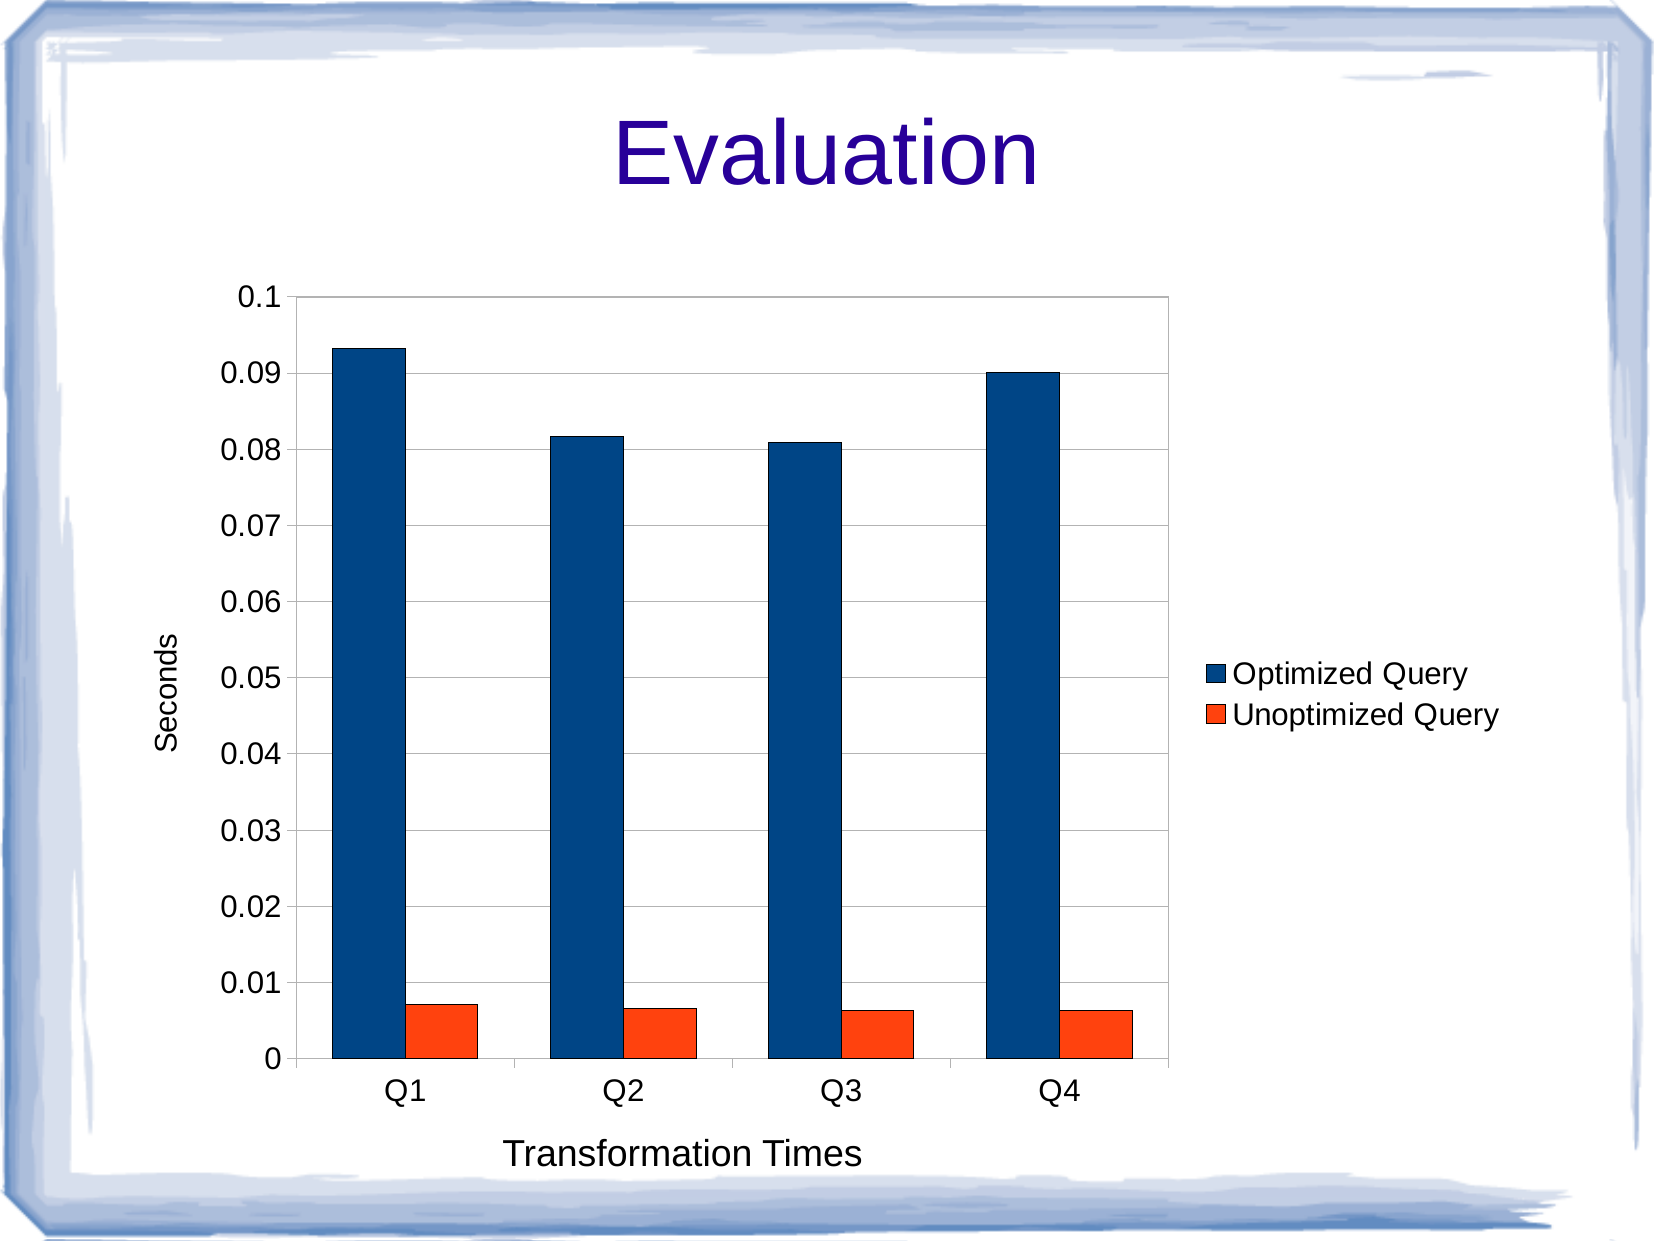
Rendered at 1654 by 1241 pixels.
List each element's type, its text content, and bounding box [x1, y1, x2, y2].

chart [112, 262, 1523, 1126]
picture [0, 0, 1654, 1241]
title Evaluation [82, 49, 1571, 257]
text_box Transformation Times [487, 1125, 878, 1182]
